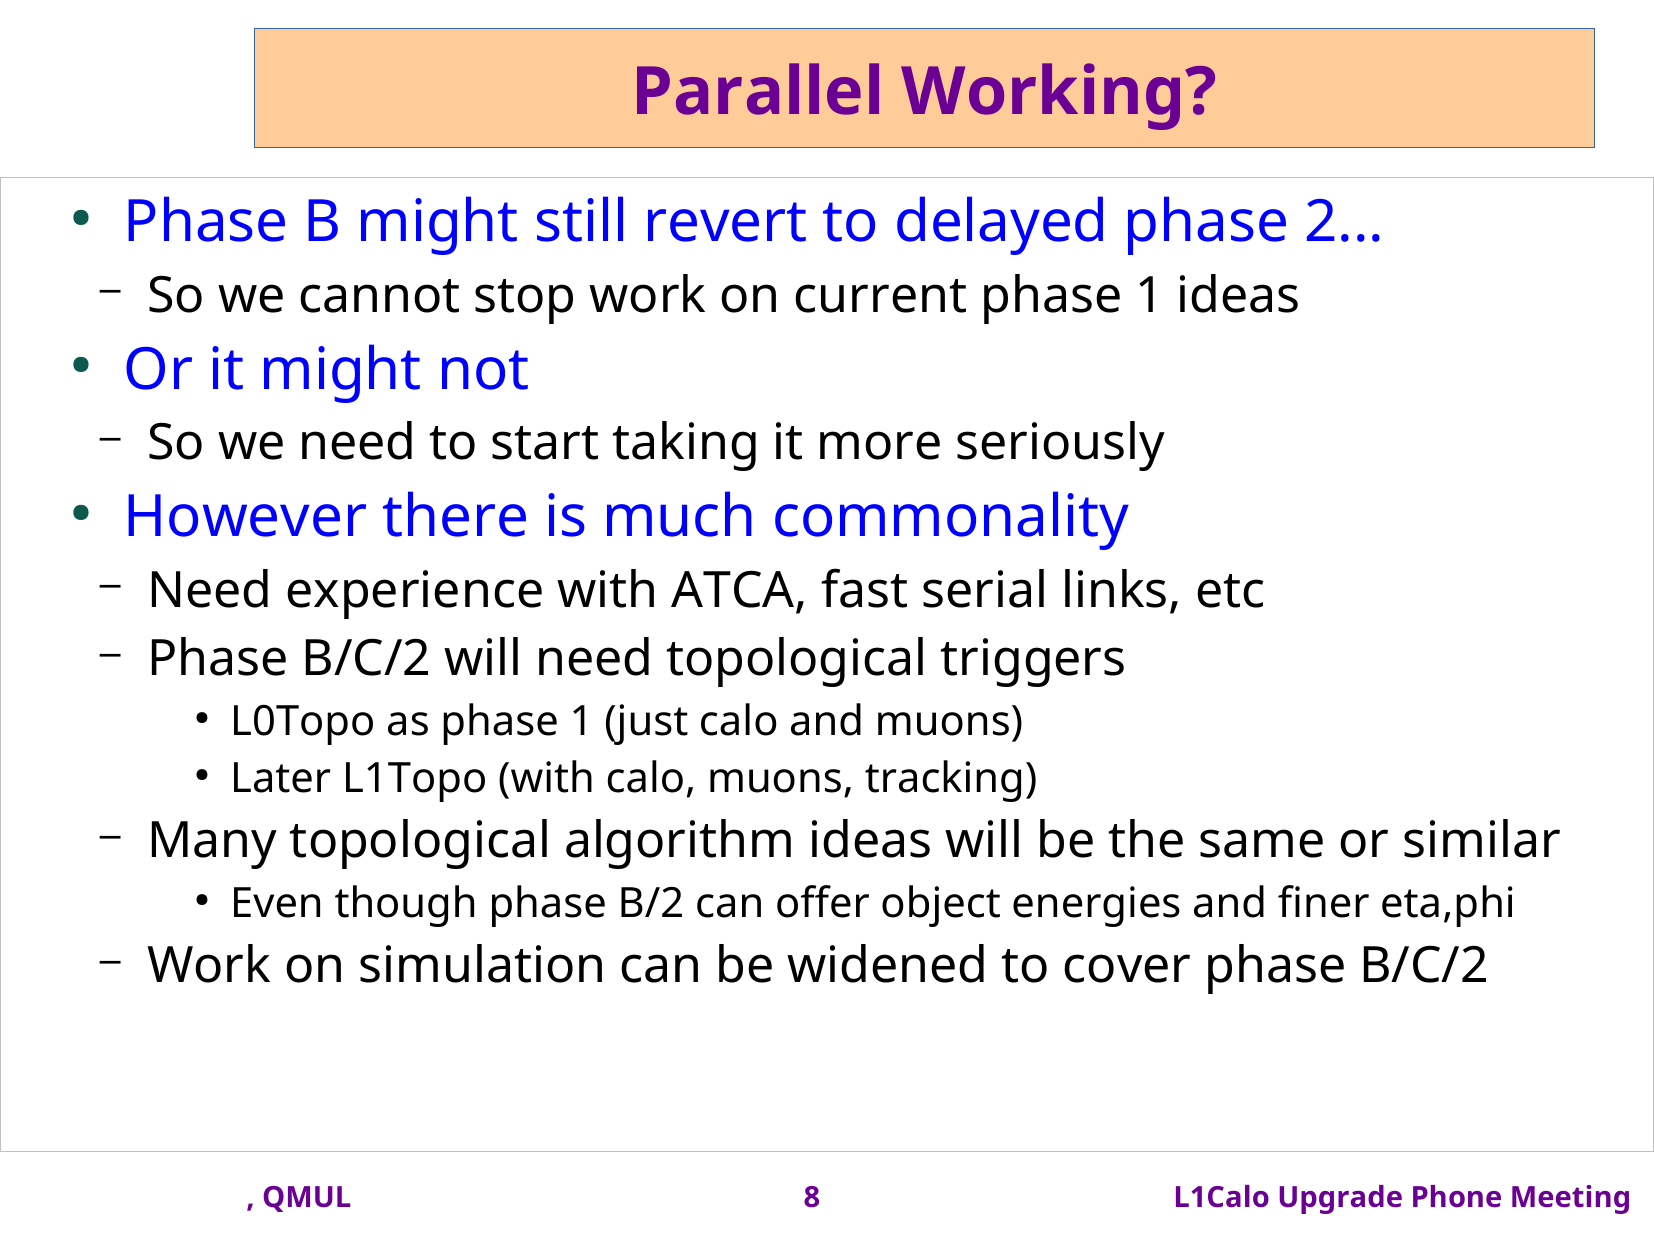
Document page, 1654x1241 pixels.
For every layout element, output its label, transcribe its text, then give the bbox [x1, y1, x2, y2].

title Parallel Working? [254, 28, 1595, 148]
list Phase B might still revert to delayed phase 2... So we cannot stop work on current phase 1 ideas Or it might not So we need to start taking it more seriously However there is much commonality Need experience with ATCA, fast serial links, etc Phase B/C/2 will need topological triggers L0Topo as phase 1 (just calo and muons) Later L1Topo (with calo, muons, tracking) Many topological algorithm ideas will be the same or similar Even though phase B/2 can offer object energies and finer eta,phi Work on simulation can be widened to cover phase B/C/2 [52, 179, 1635, 1138]
